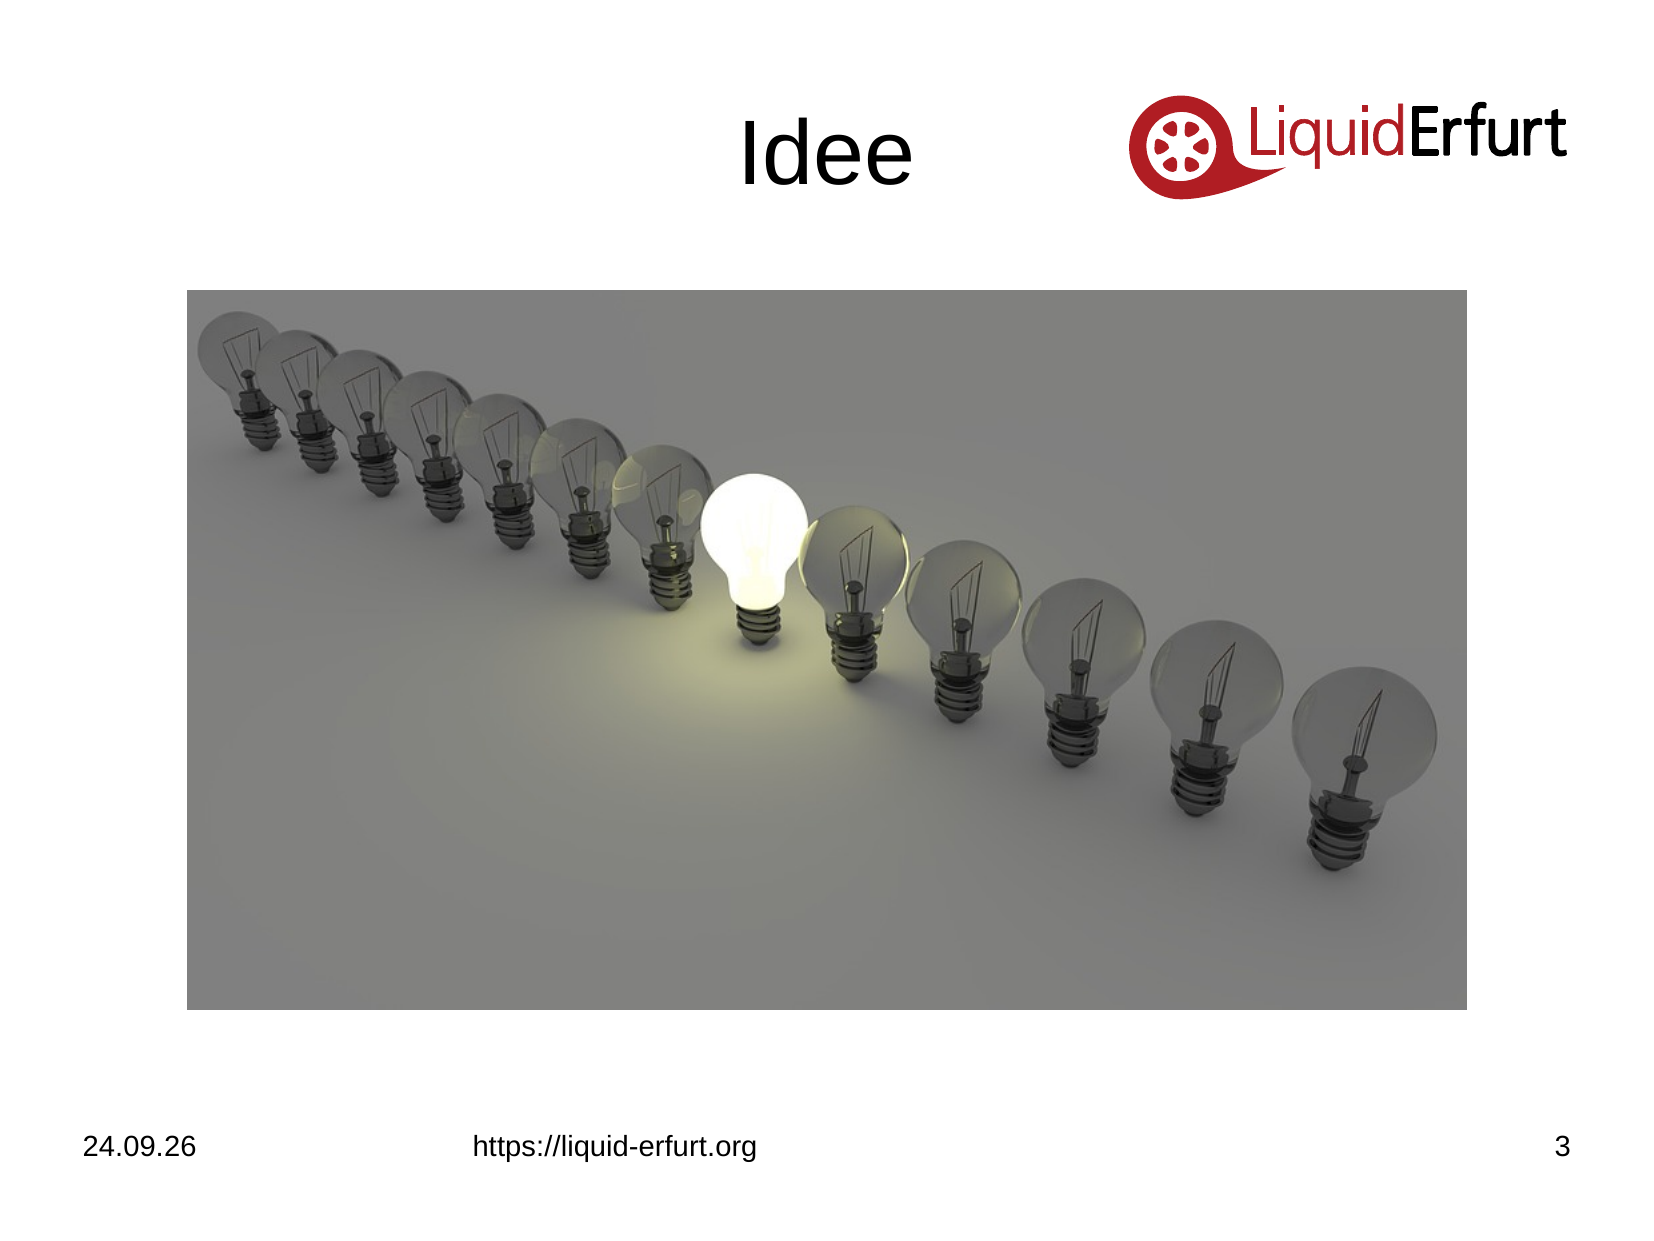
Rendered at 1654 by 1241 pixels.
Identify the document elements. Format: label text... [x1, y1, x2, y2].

title Idee [82, 49, 1571, 257]
picture [187, 290, 1467, 1010]
